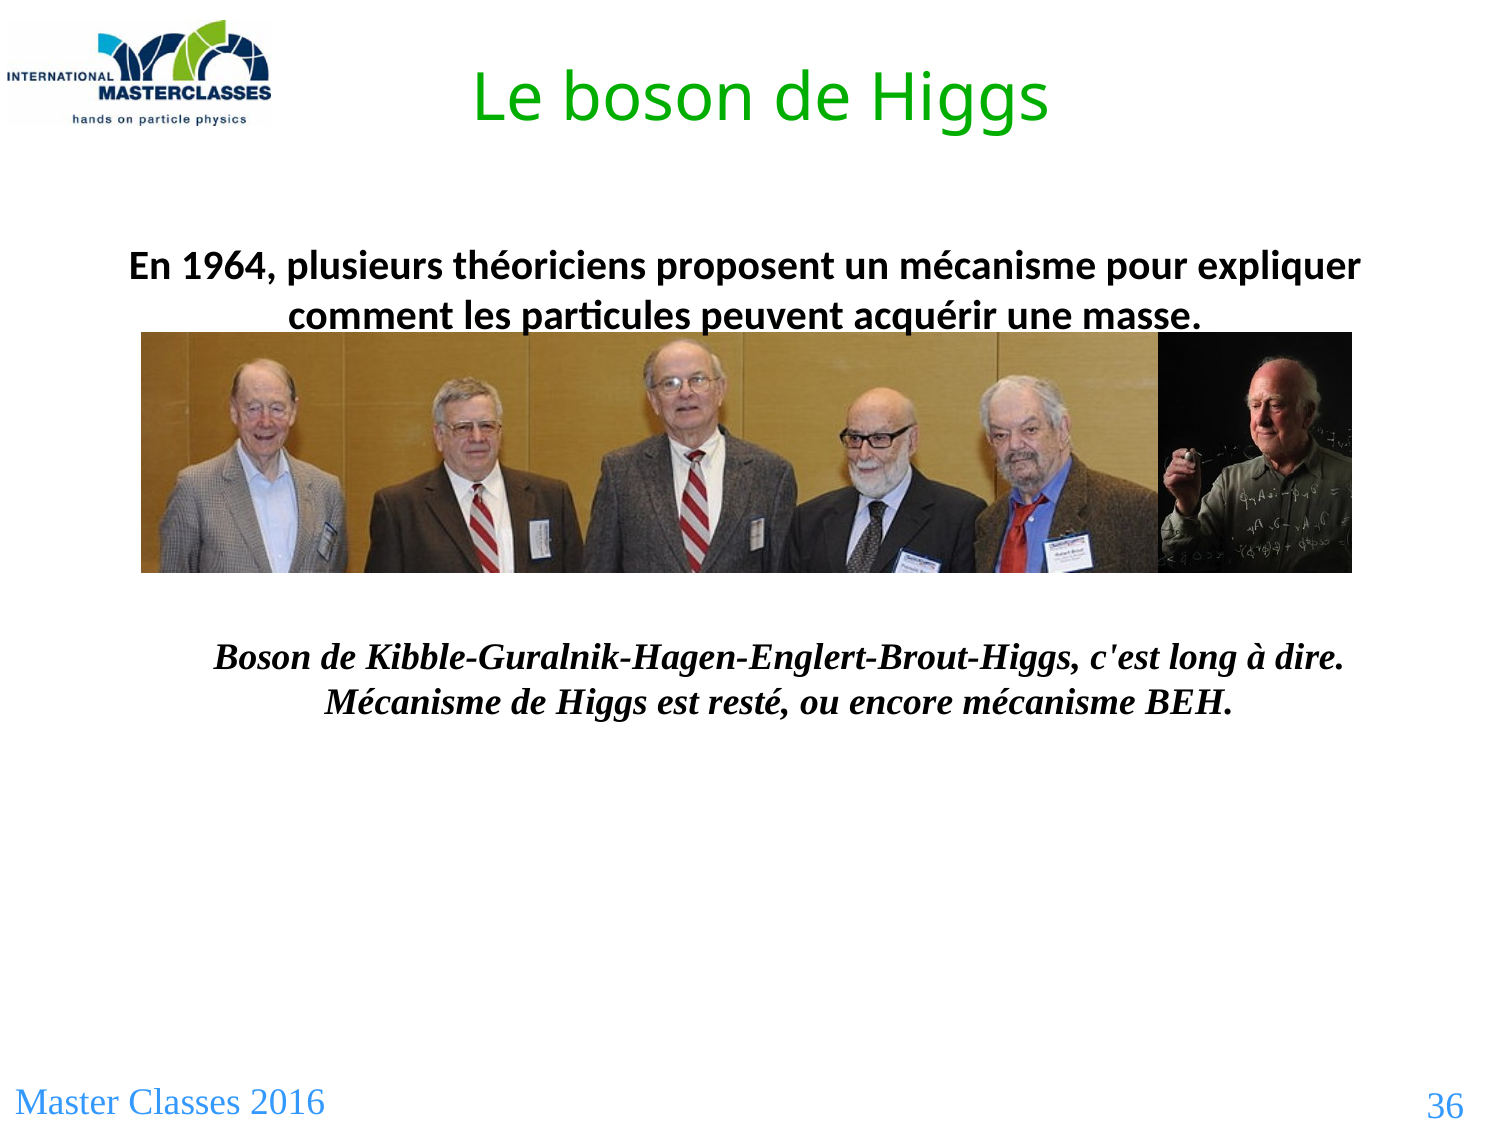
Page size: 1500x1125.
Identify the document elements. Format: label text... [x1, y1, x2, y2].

title Le boson de Higgs [259, 0, 1263, 188]
picture [141, 403, 1352, 573]
text_box En 1964, plusieurs théoriciens proposent un mécanisme pour expliquer comment les particules peuvent acquérir une masse. [94, 230, 1397, 403]
text_box Boson de Kibble-Guralnik-Hagen-Englert-Brout-Higgs, c'est long à dire. Mécanisme de Higgs est resté, ou encore mécanisme BEH. [151, 624, 1418, 730]
picture [2, 10, 259, 130]
